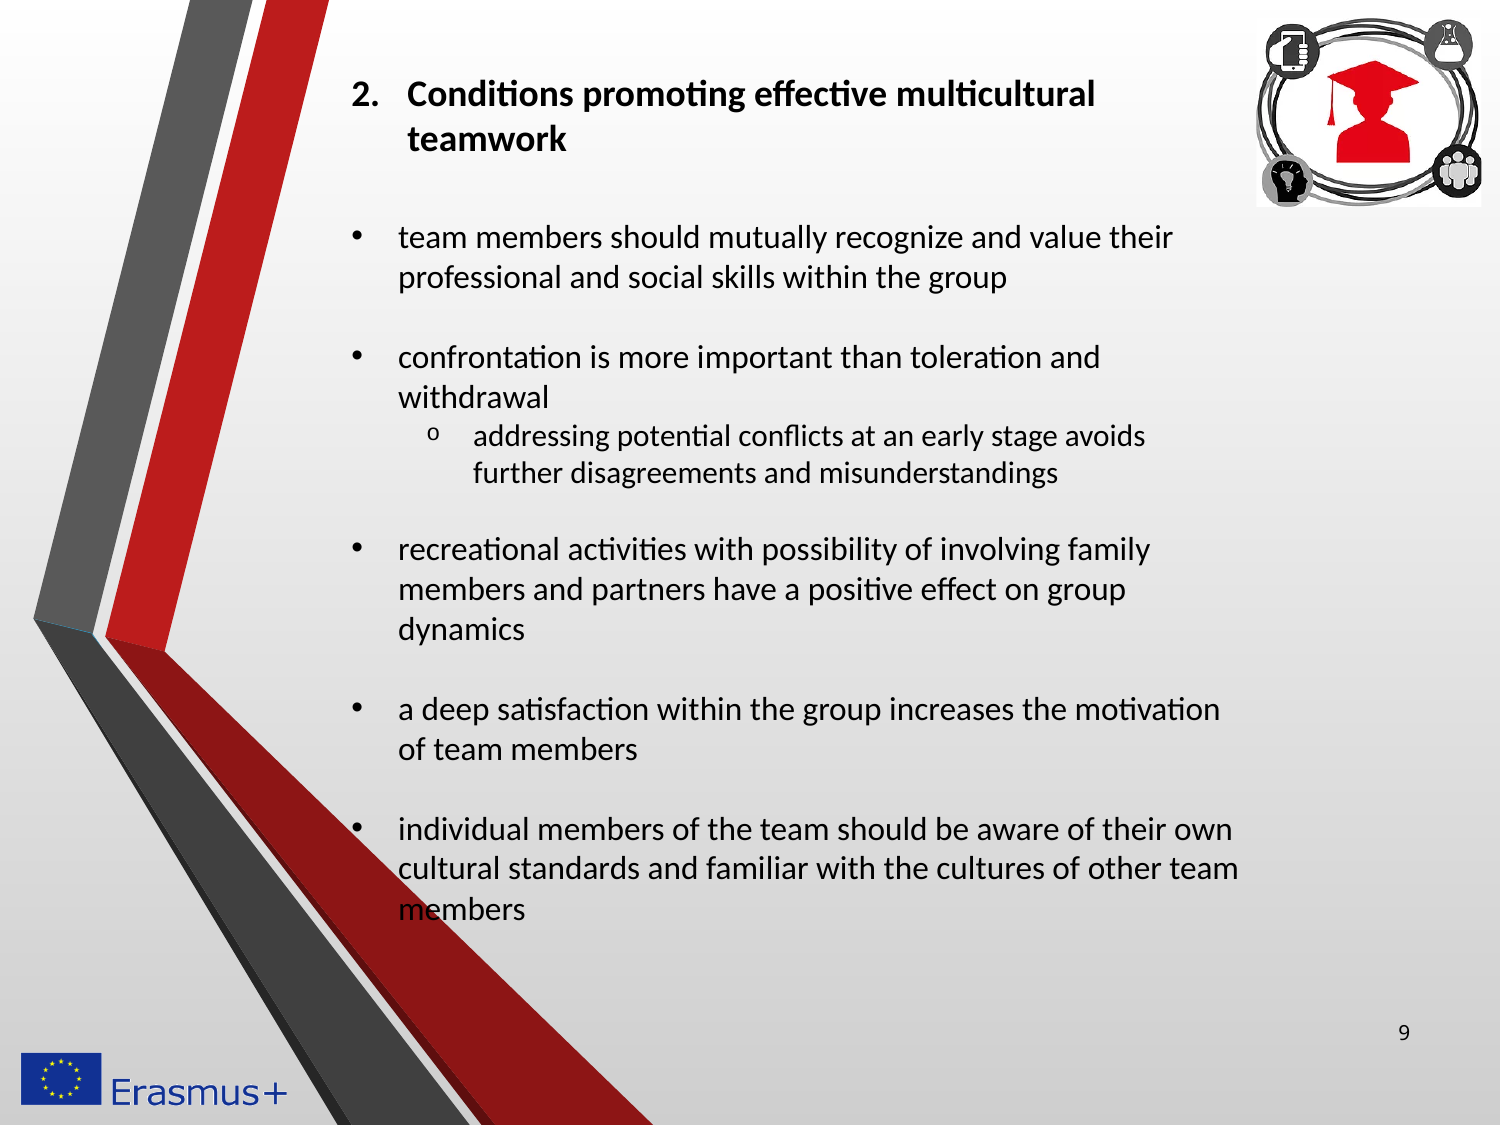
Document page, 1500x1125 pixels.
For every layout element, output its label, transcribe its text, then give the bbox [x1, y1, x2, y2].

slide_number <numer> [1357, 1003, 1425, 1064]
chart [1257, 19, 1483, 209]
picture [5, 1037, 302, 1120]
text_box team members should mutually recognize and value their professional and social skills within the group confrontation is more important than toleration and withdrawal addressing potential conflicts at an early stage avoids further disagreements and misunderstandings recreational activities with possibility of involving family members and partners have a positive effect on group dynamics a deep satisfaction within the group increases the motivation of team members individual members of the team should be aware of their own cultural standards and familiar with the cultures of other team members [336, 208, 1258, 935]
picture [1256, 18, 1482, 207]
text_box Conditions promoting effective multicultural teamwork [336, 61, 1247, 167]
